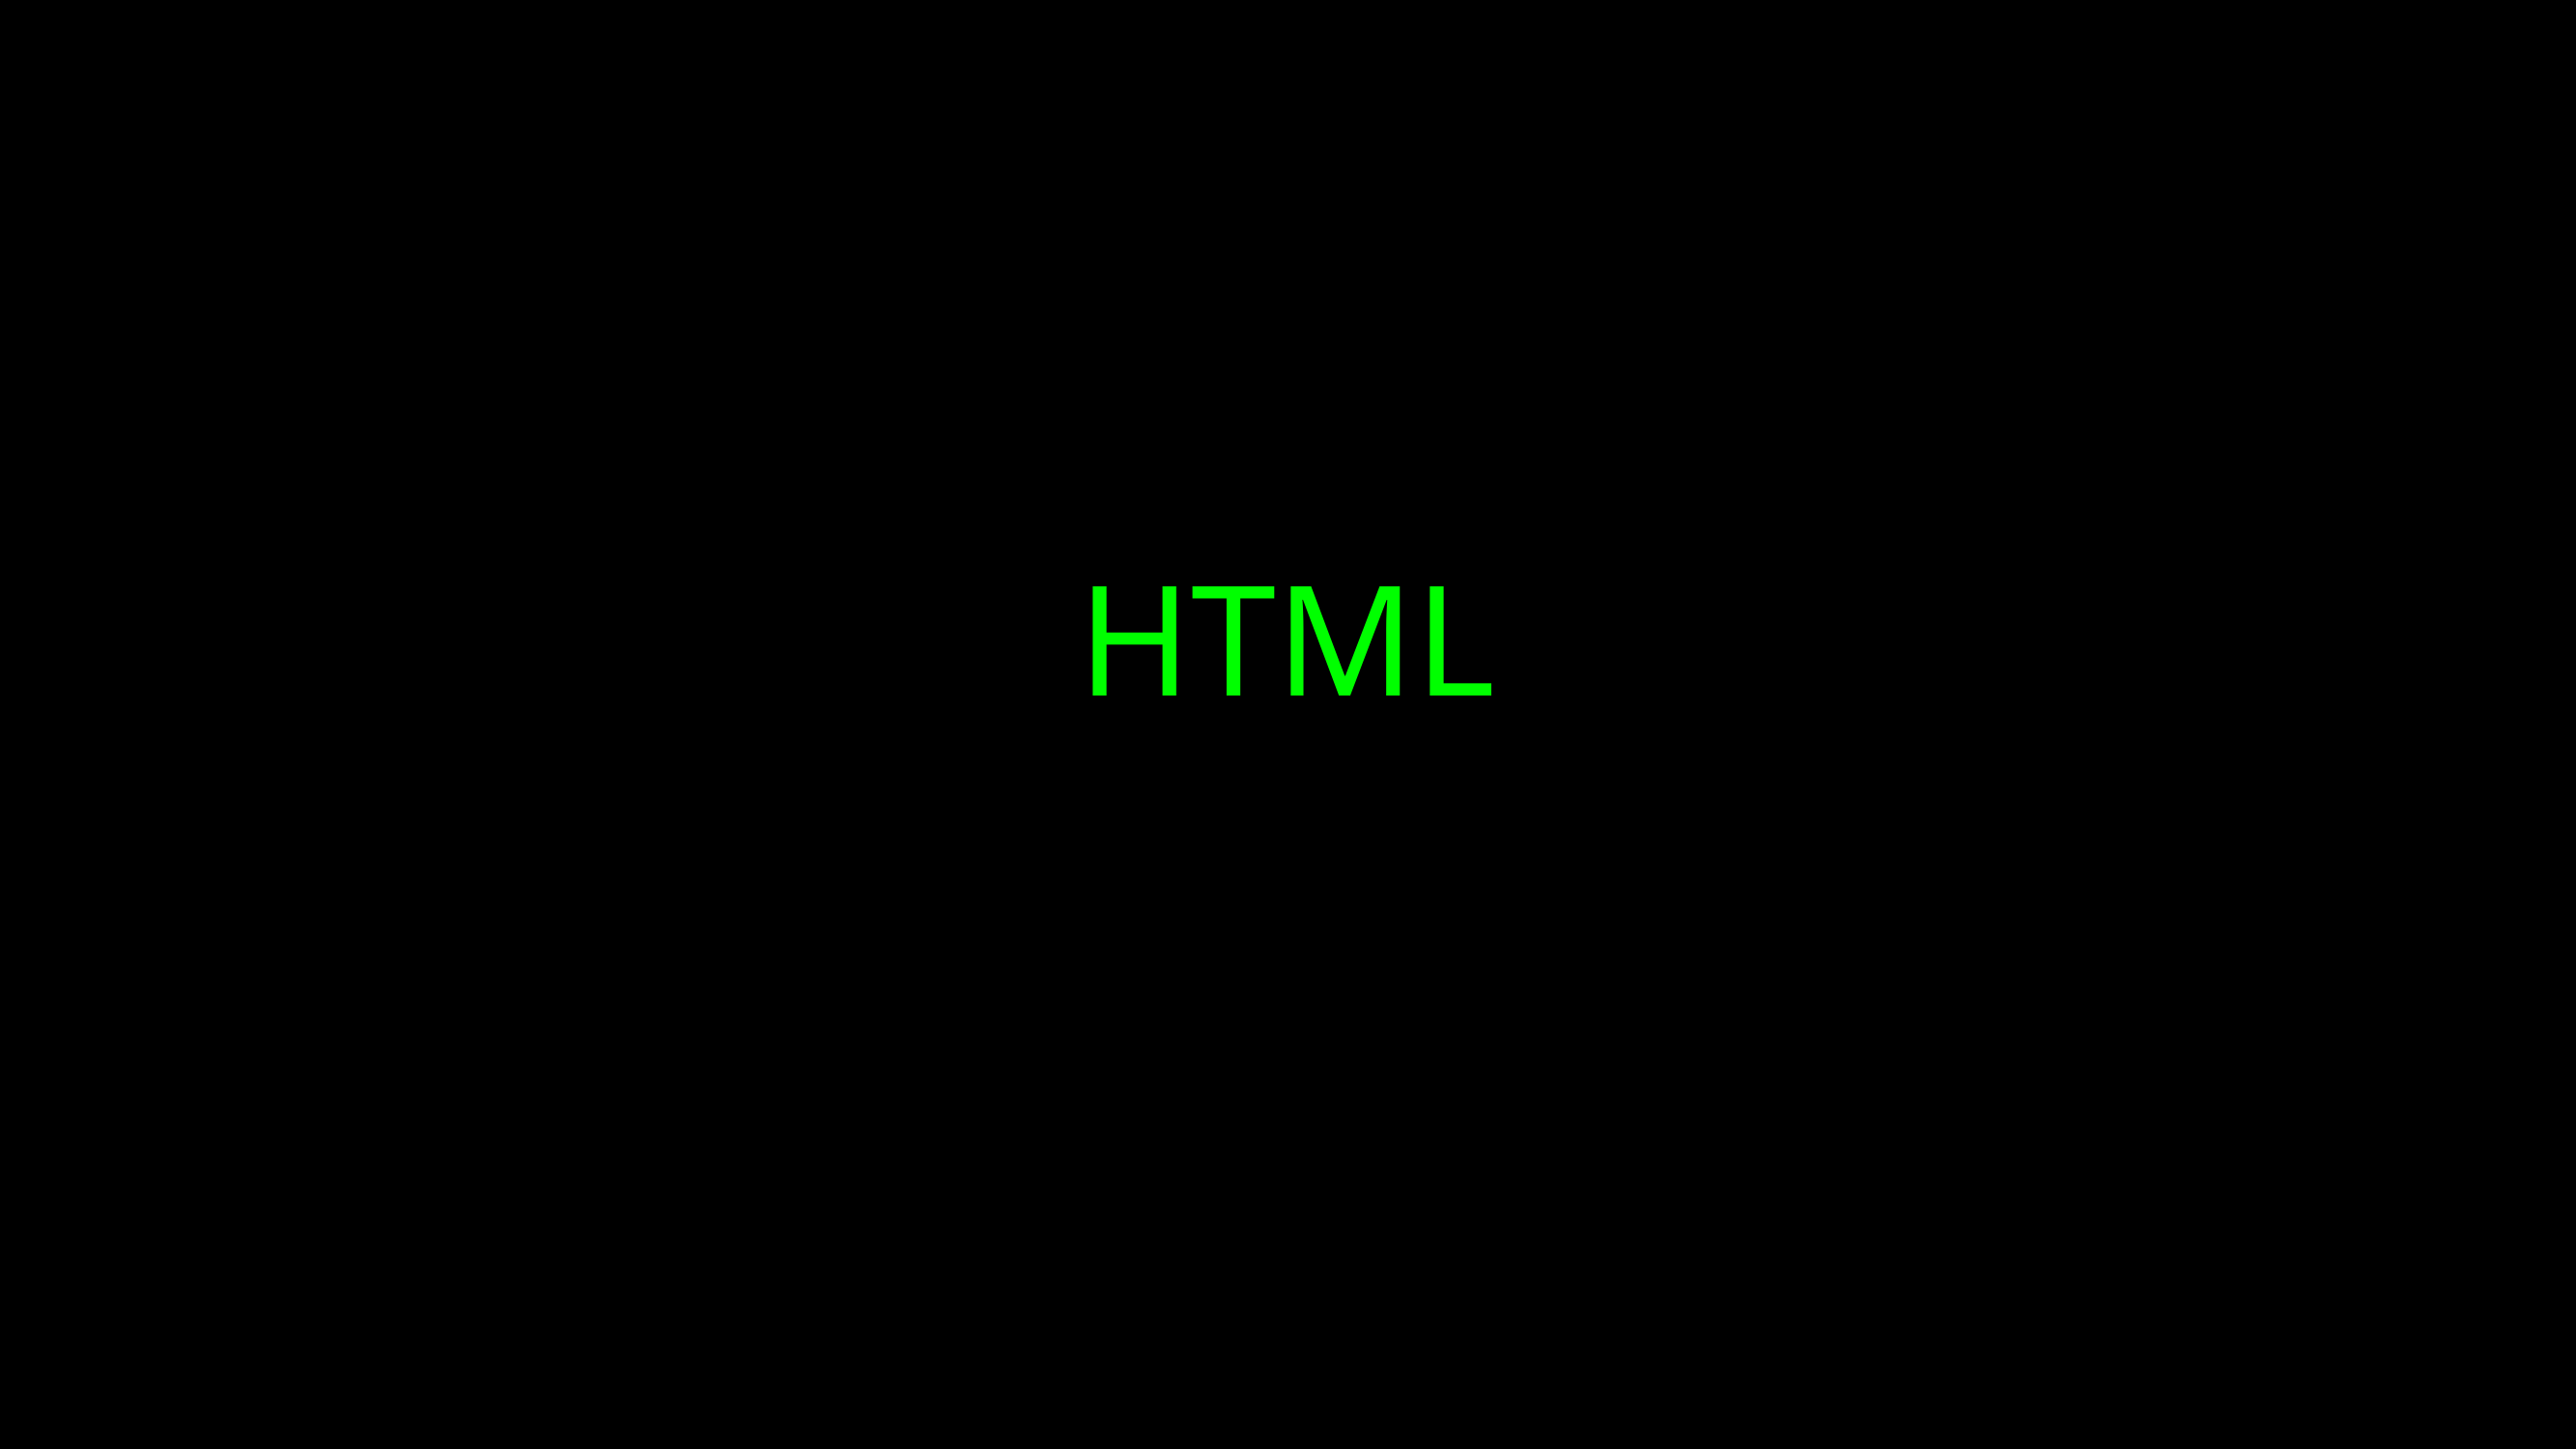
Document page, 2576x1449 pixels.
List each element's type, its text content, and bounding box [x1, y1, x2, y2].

title HTML [183, 243, 2392, 733]
